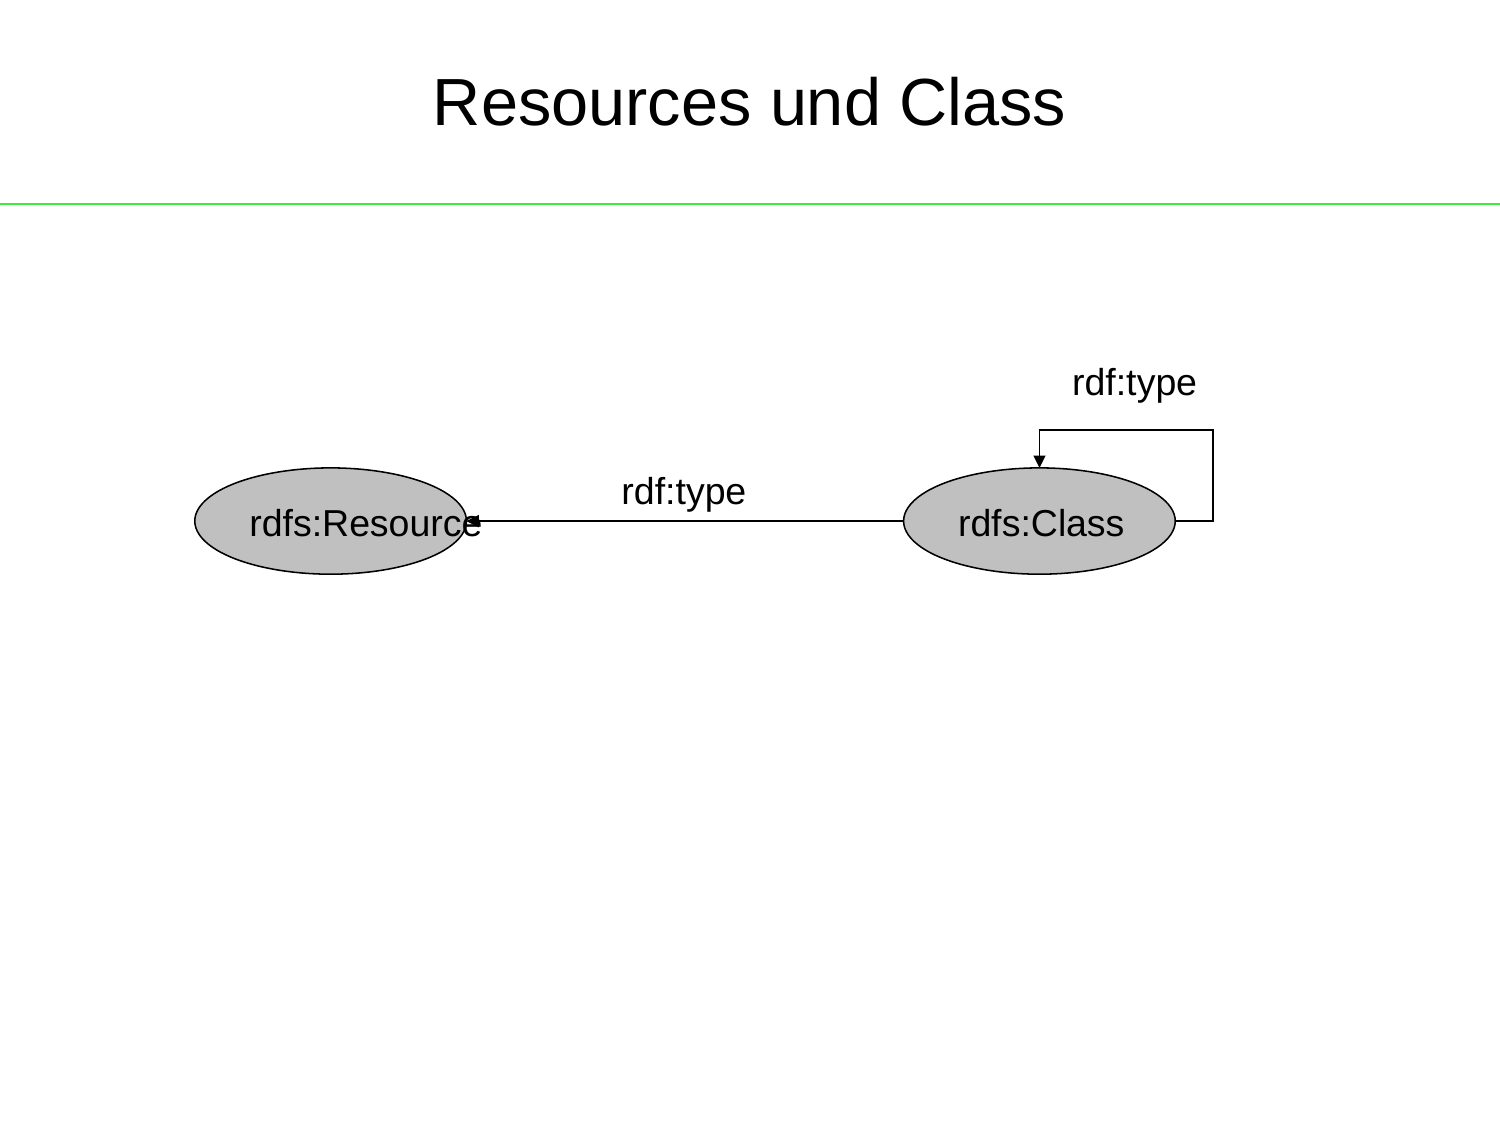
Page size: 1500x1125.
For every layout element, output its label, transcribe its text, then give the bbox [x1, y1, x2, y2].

text_box rdfs:Class [903, 467, 1176, 575]
text_box rdfs:Resource [194, 467, 467, 575]
text_box rdf:type [1057, 349, 1212, 411]
text_box rdf:type [606, 459, 762, 520]
title Resources und Class [75, 49, 1426, 155]
